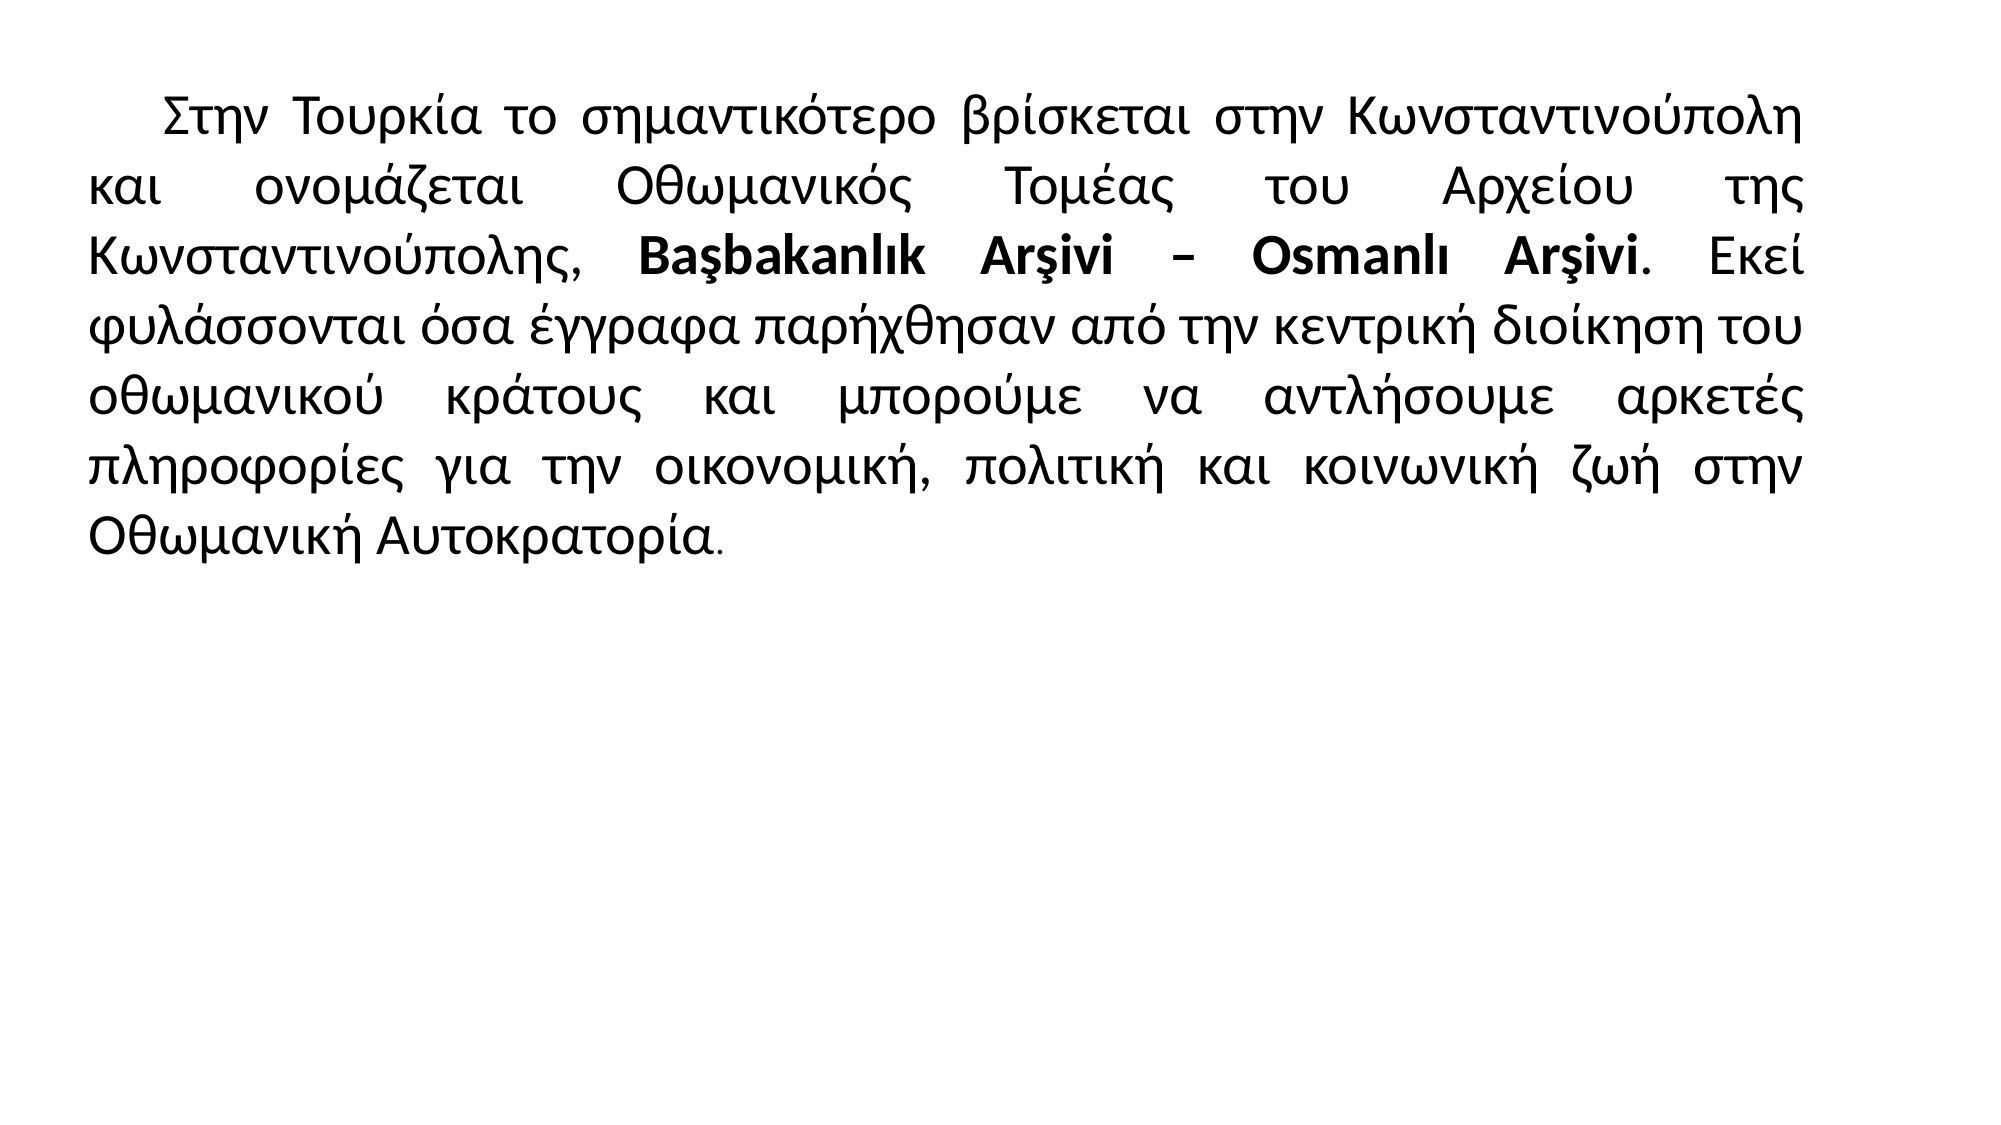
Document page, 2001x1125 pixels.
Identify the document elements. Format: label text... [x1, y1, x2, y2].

text_box Στην Τουρκία το σημαντικότερο βρίσκεται στην Κωνσταντινούπολη και ονομάζεται Οθωμανικός Τομέας του Αρχείου της Κωνσταντινούπολης, Başbakanlık Arşivi – Osmanlı Arşivi. Εκεί φυλάσσονται όσα έγγραφα παρήχθησαν από την κεντρική διοίκηση του οθωμανικού κράτους και μπορούμε να αντλήσουμε αρκετές πληροφορίες για την οικονομική, πολιτική και κοινωνική ζωή στην Οθωμανική Αυτοκρατορία. [74, 68, 1821, 579]
